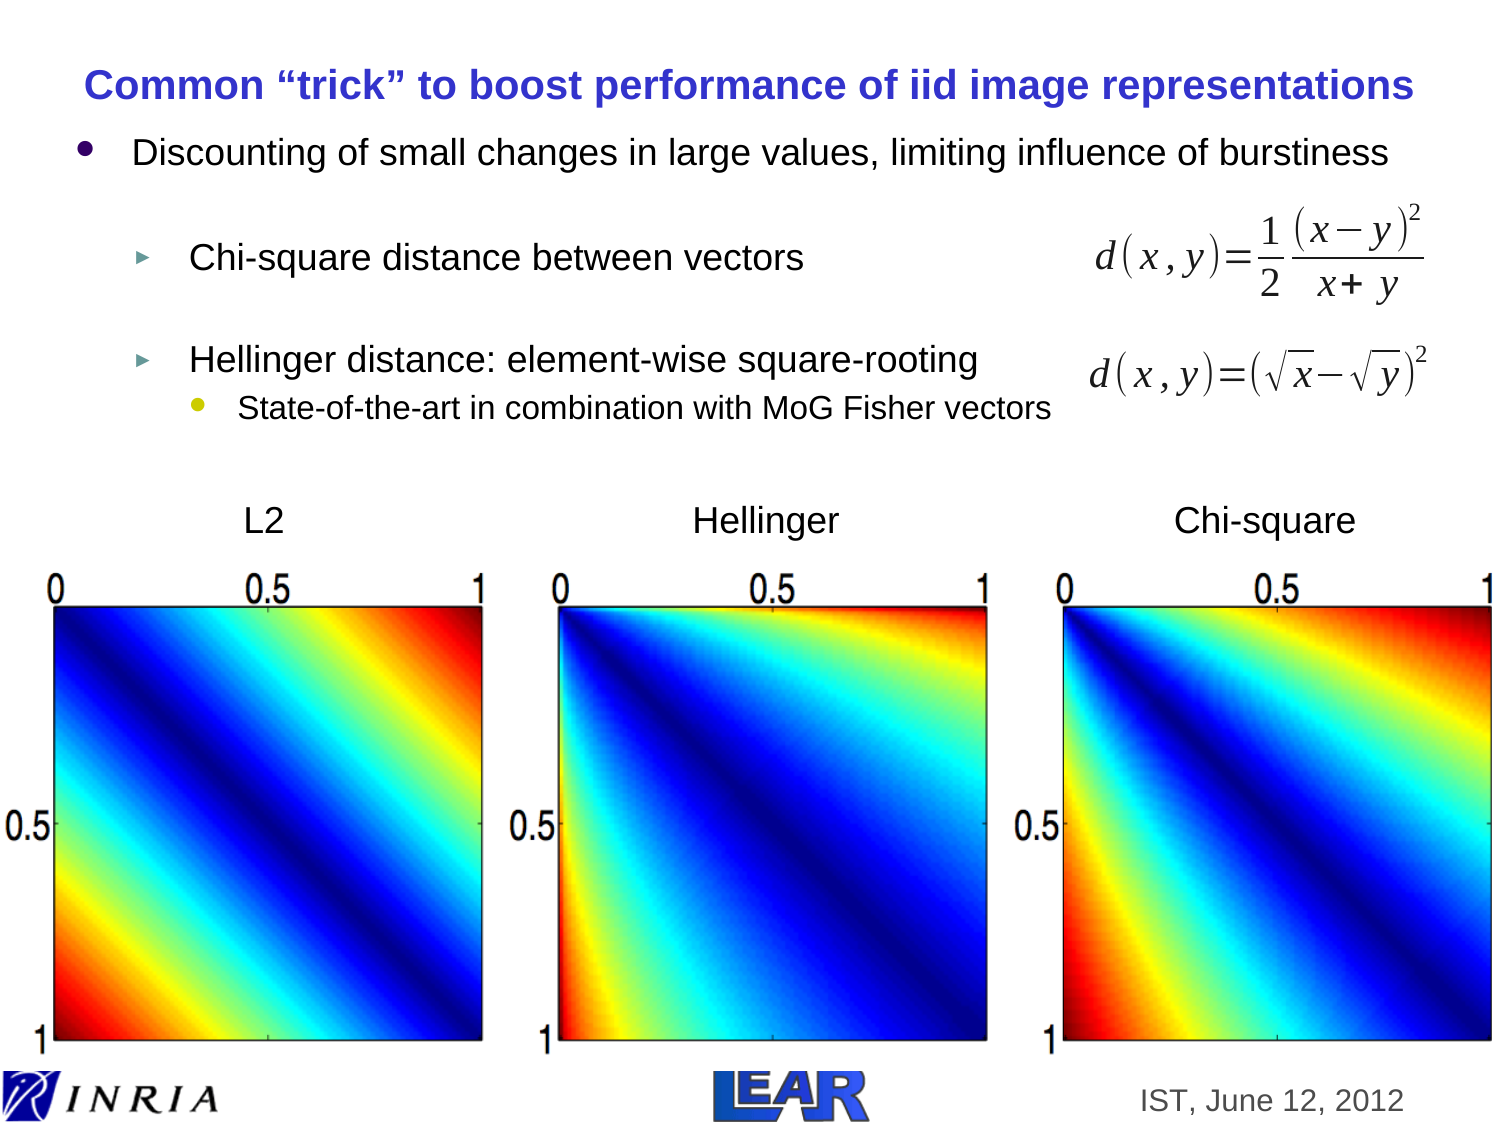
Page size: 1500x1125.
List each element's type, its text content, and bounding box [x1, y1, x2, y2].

list Discounting of small changes in large values, limiting influence of burstiness Chi-square distance between vectors Hellinger distance: element-wise square-rooting State-of-the-art in combination with MoG Fisher vectors L2 Hellinger Chi-square [75, 131, 1426, 565]
chart [1087, 199, 1431, 307]
picture [0, 565, 1500, 1125]
chart [1081, 341, 1435, 401]
title Common “trick” to boost performance of iid image representations [51, 46, 1459, 123]
